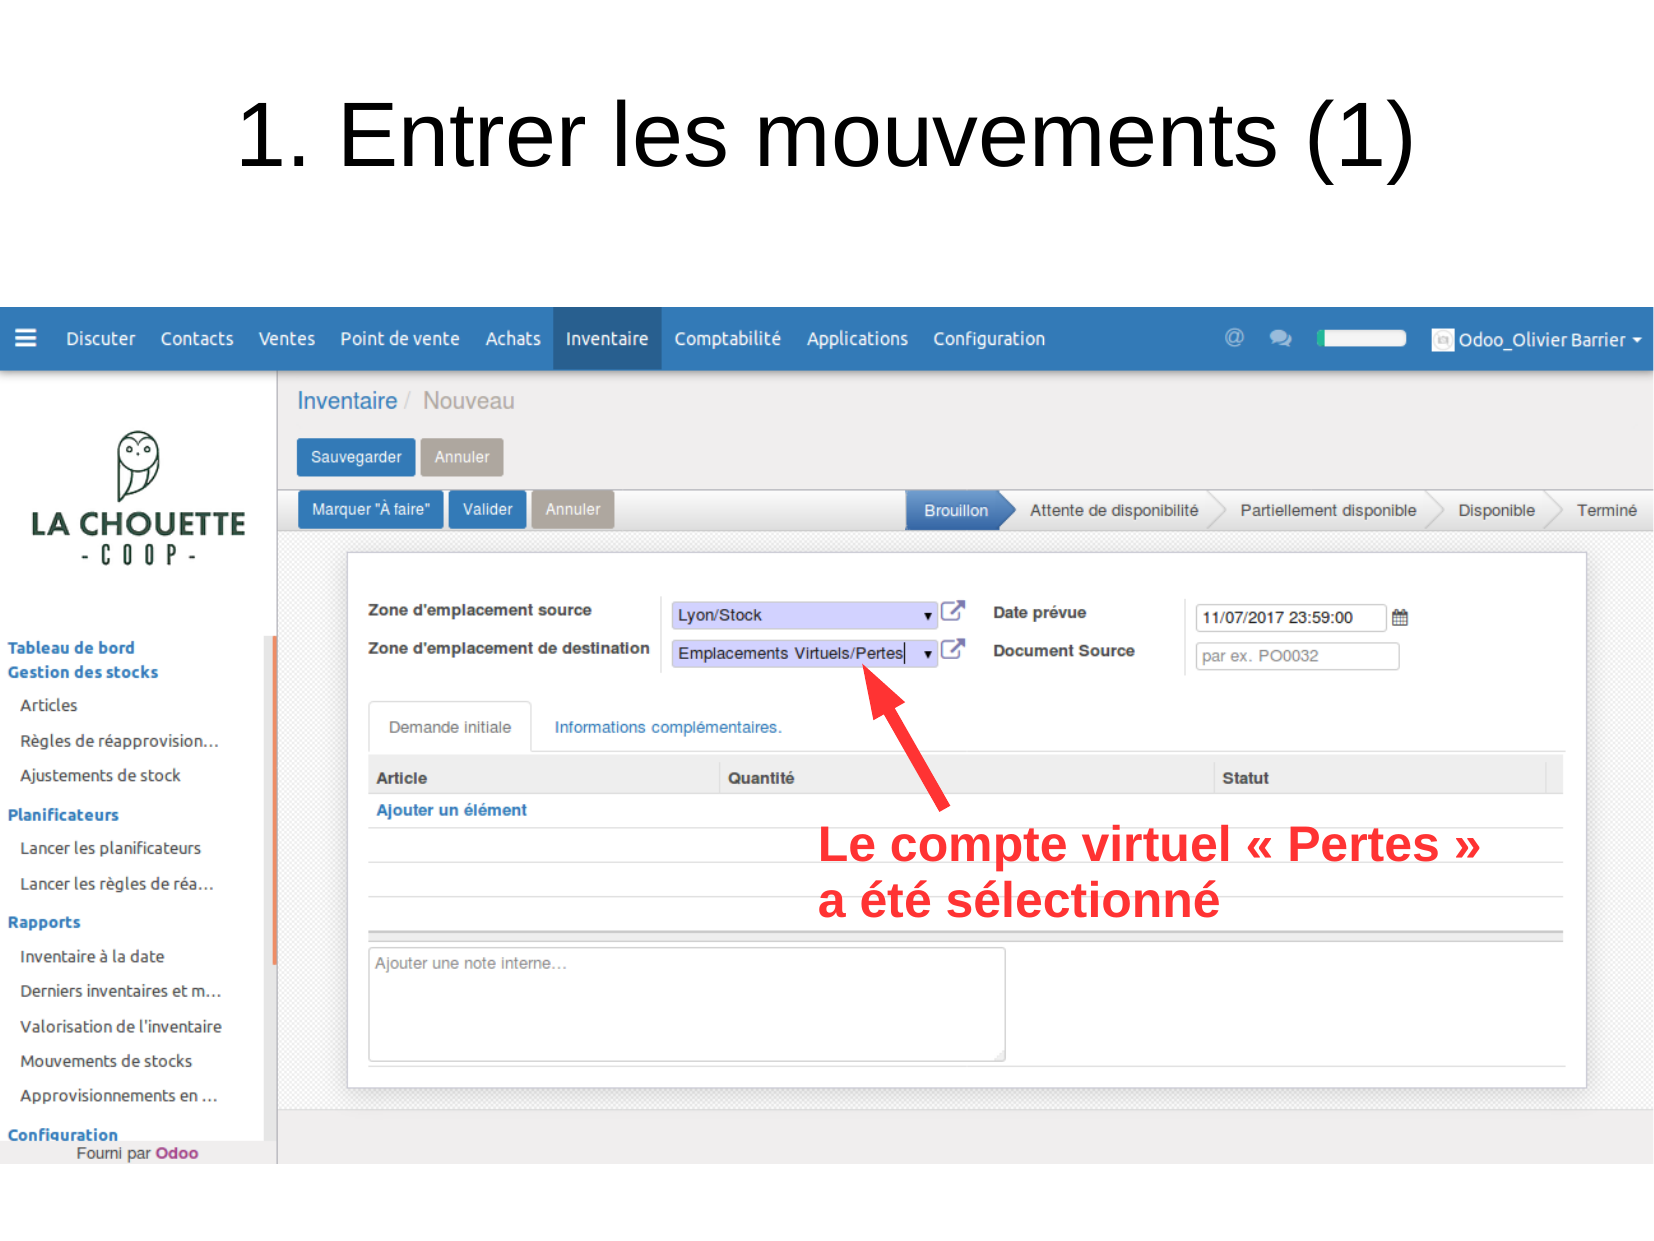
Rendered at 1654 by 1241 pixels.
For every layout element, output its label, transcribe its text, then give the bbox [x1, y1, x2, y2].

text_box Le compte virtuel « Pertes » a été sélectionné [803, 808, 1512, 991]
title 1. Entrer les mouvements (1) [82, 31, 1571, 239]
picture [0, 307, 1654, 1164]
